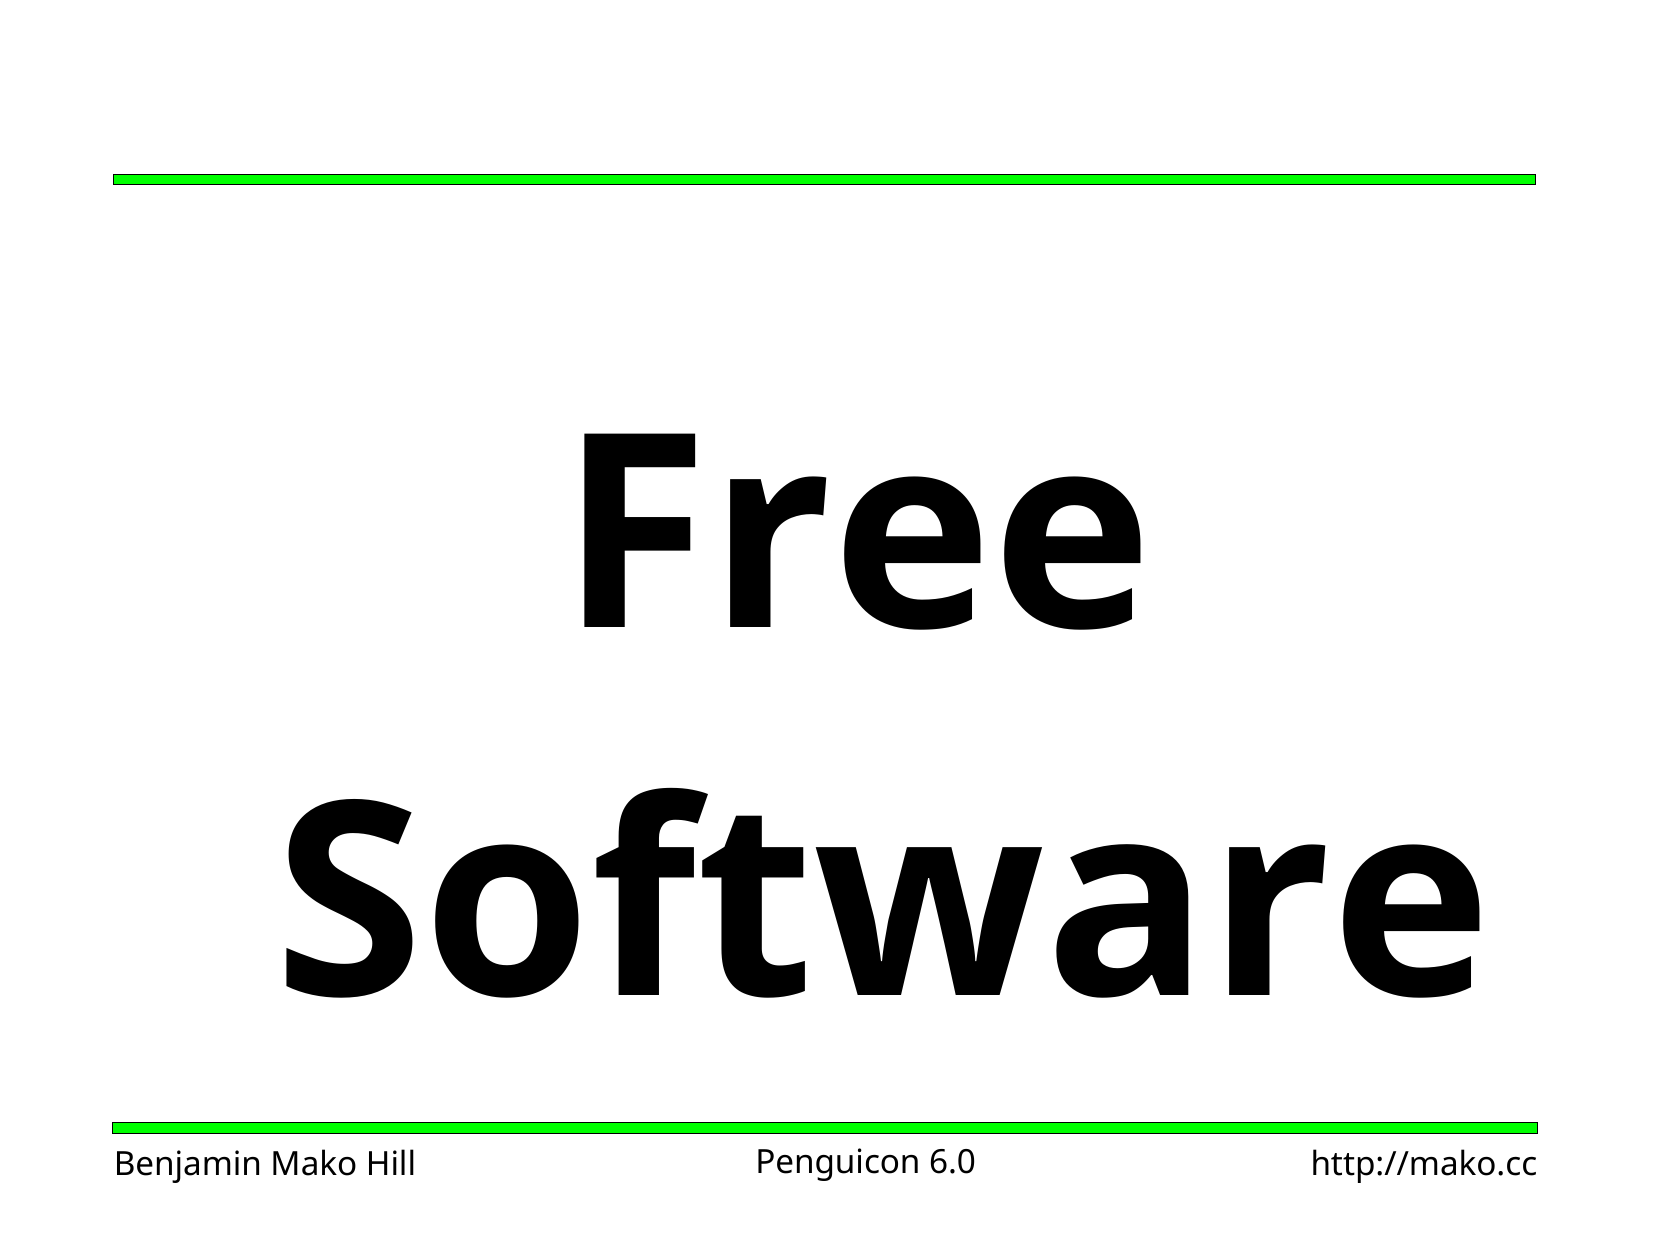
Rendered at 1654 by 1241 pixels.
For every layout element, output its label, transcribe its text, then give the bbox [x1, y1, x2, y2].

list Free Software [150, 337, 1546, 1175]
